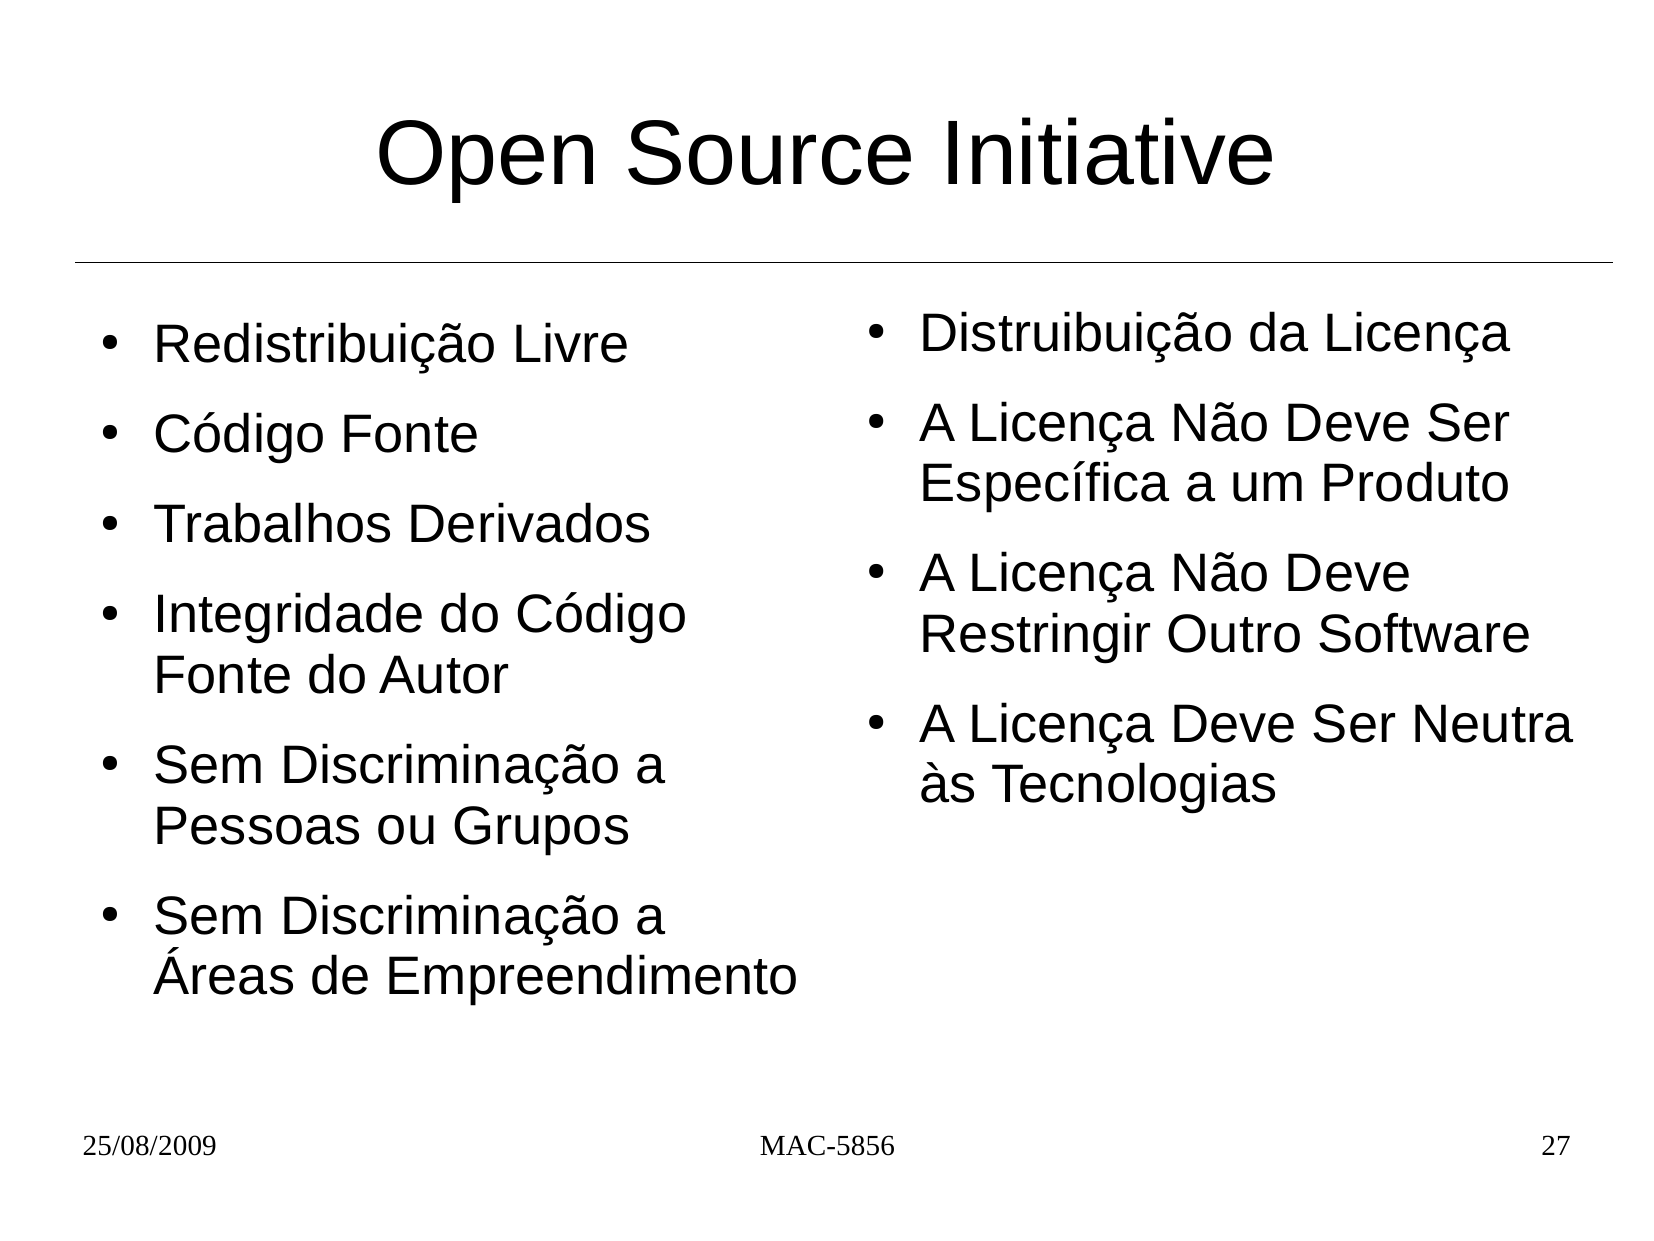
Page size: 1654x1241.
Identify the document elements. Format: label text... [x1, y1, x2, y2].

list Redistribuição Livre Código Fonte Trabalhos Derivados Integridade do Código Fonte do Autor Sem Discriminação a Pessoas ou Grupos Sem Discriminação a Áreas de Empreendimento [82, 313, 809, 1074]
title Open Source Initiative [82, 49, 1571, 257]
list Distruibuição da Licença A Licença Não Deve Ser Específica a um Produto A Licença Não Deve Restringir Outro Software A Licença Deve Ser Neutra às Tecnologias [848, 302, 1576, 1048]
